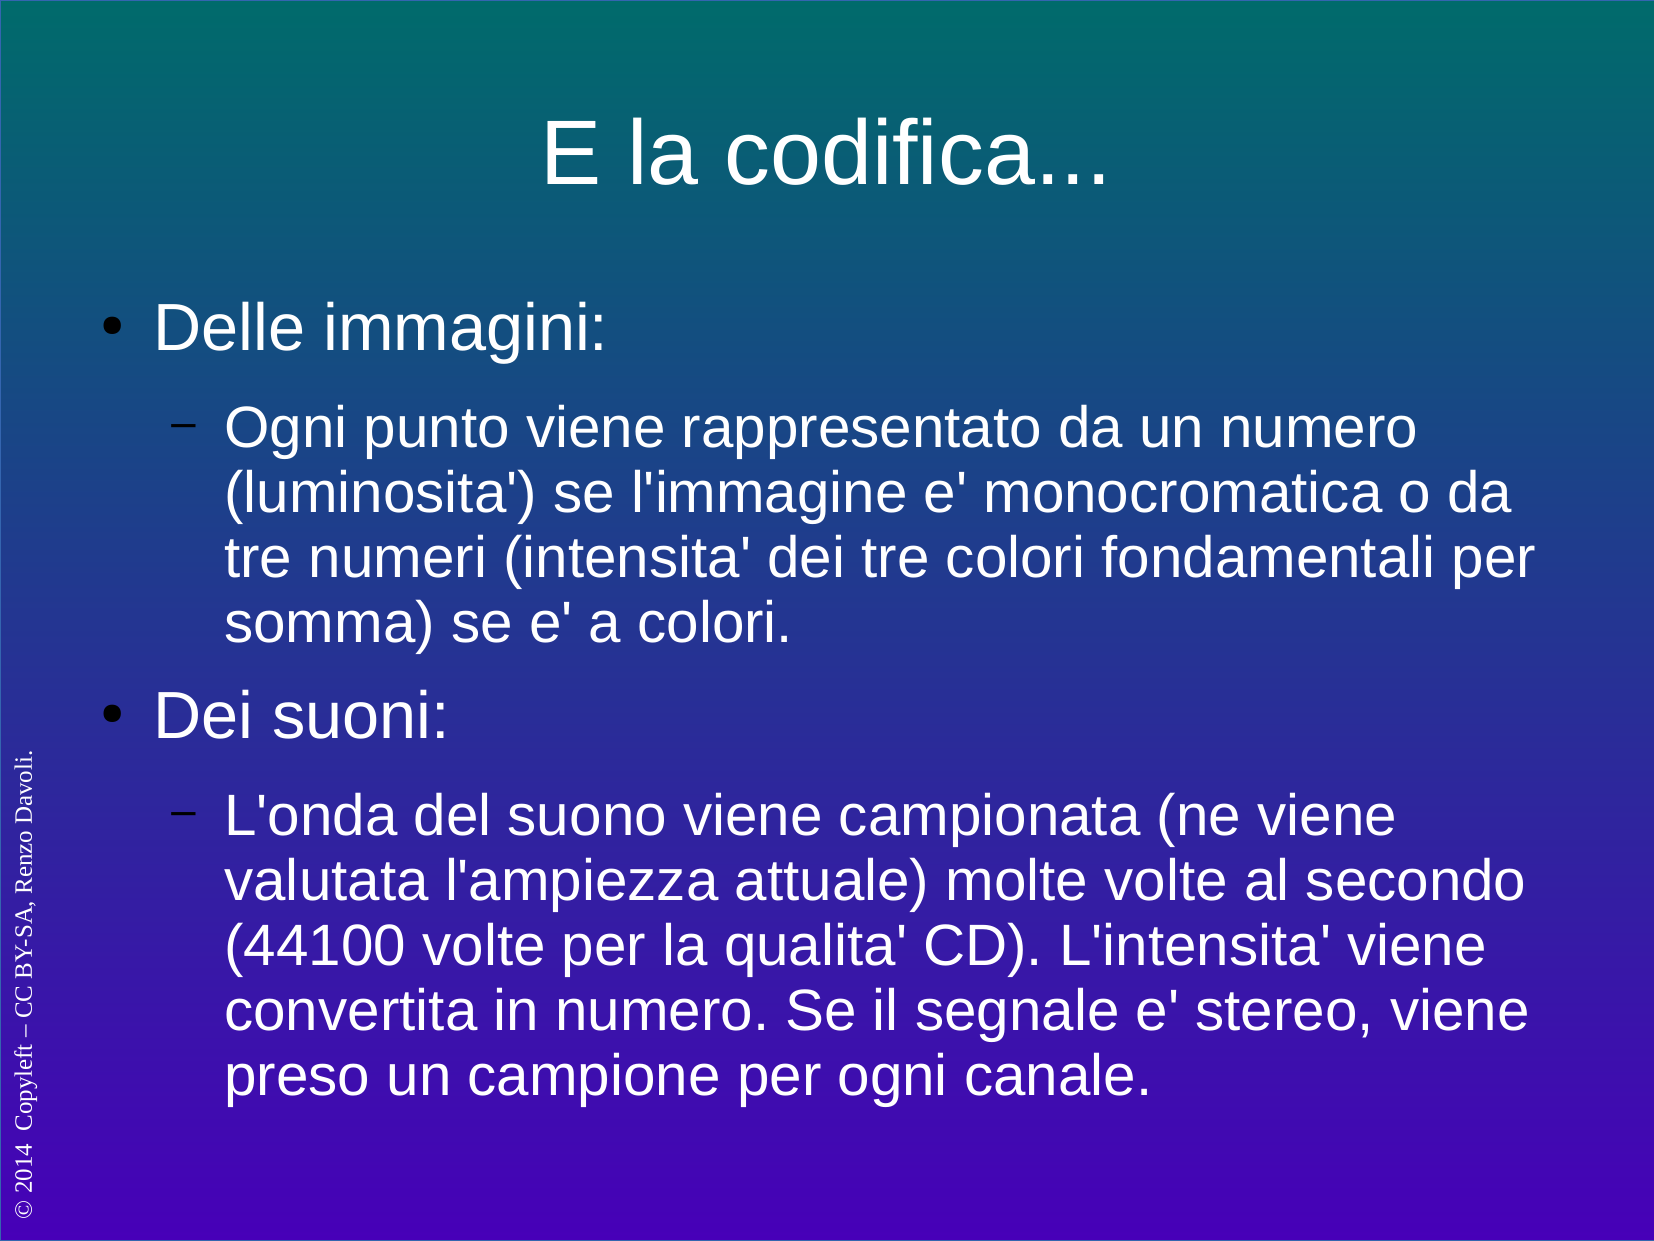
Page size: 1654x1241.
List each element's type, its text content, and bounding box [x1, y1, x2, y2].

list Delle immagini: Ogni punto viene rappresentato da un numero (luminosita') se l'immagine e' monocromatica o da tre numeri (intensita' dei tre colori fondamentali per somma) se e' a colori. Dei suoni: L'onda del suono viene campionata (ne viene valutata l'ampiezza attuale) molte volte al secondo (44100 volte per la qualita' CD). L'intensita' viene convertita in numero. Se il segnale e' stereo, viene preso un campione per ogni canale. [82, 290, 1571, 1186]
title E la codifica... [82, 49, 1571, 257]
